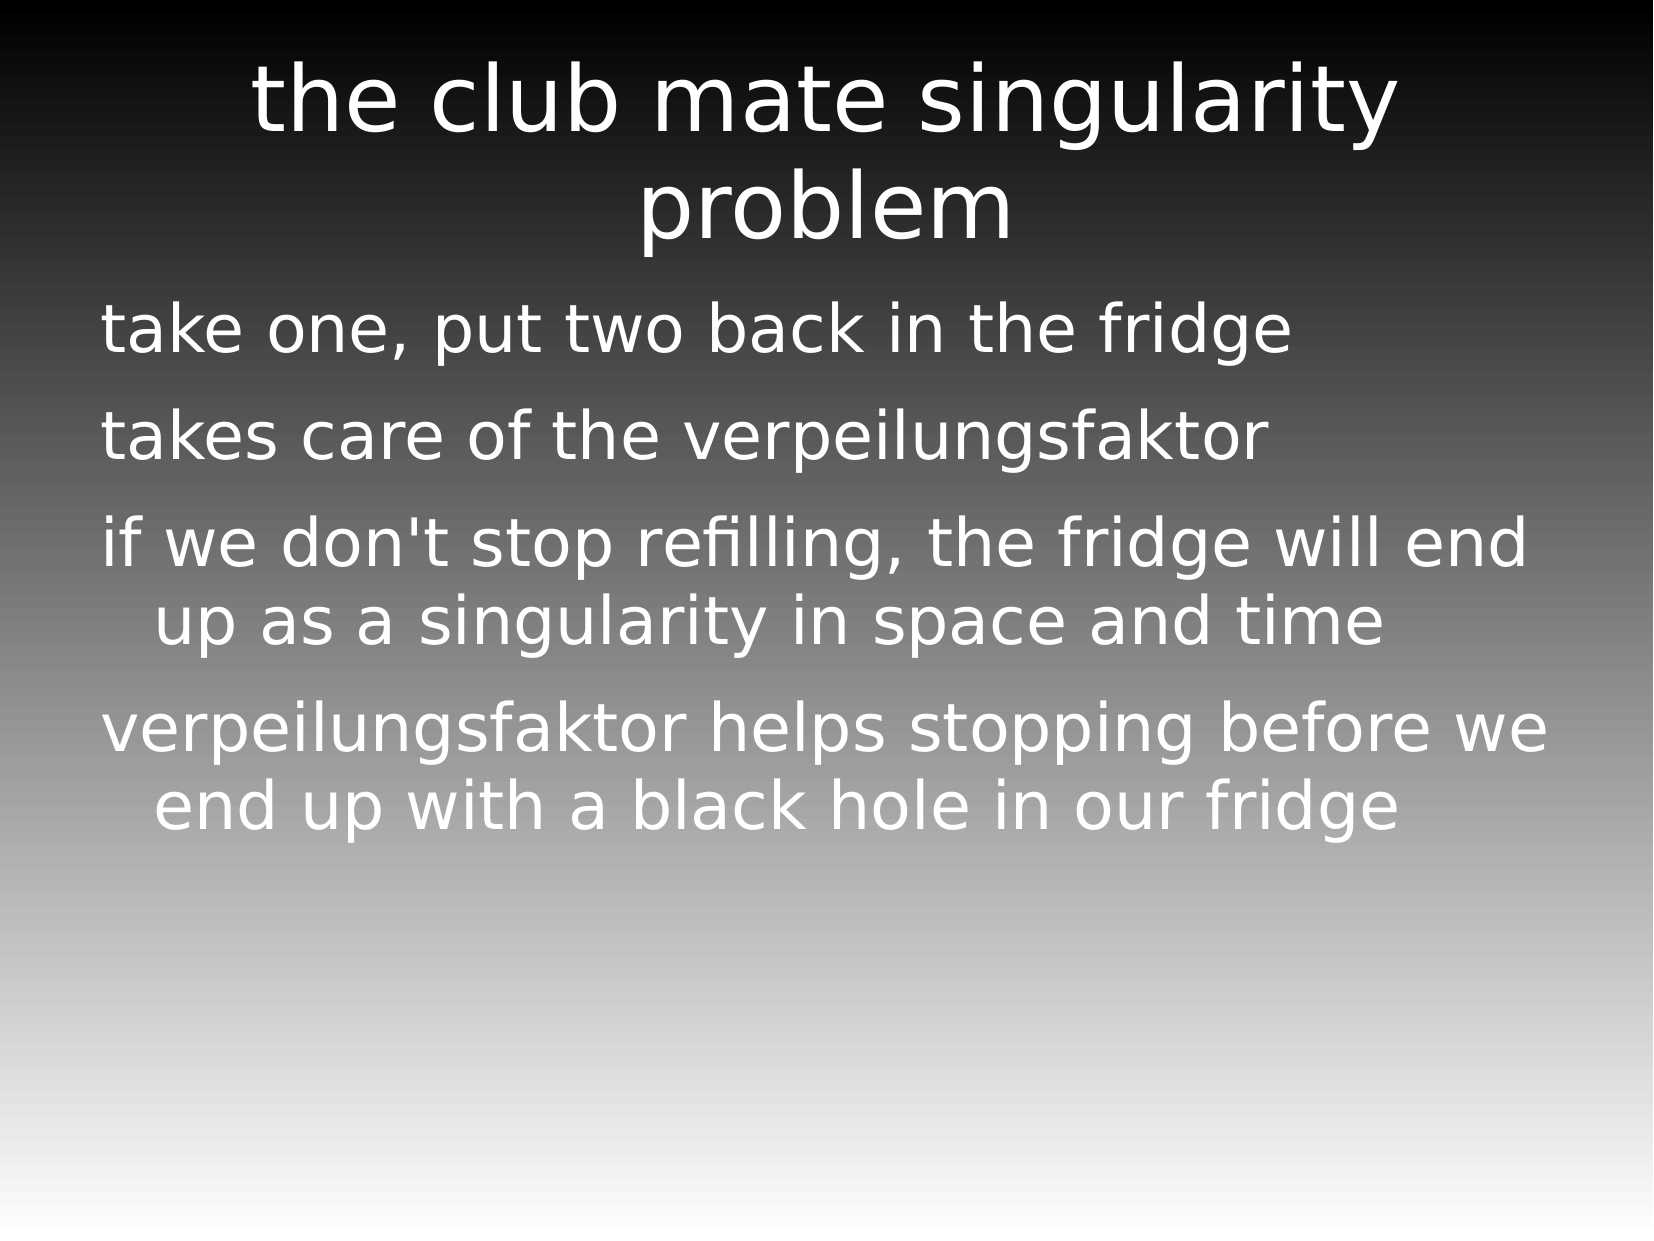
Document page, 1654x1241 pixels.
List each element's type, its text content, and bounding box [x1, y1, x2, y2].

title the club mate singularity problem [82, 46, 1571, 261]
list take one, put two back in the fridge takes care of the verpeilungsfaktor if we don't stop refilling, the fridge will end up as a singularity in space and time verpeilungsfaktor helps stopping before we end up with a black hole in our fridge [82, 290, 1571, 1109]
